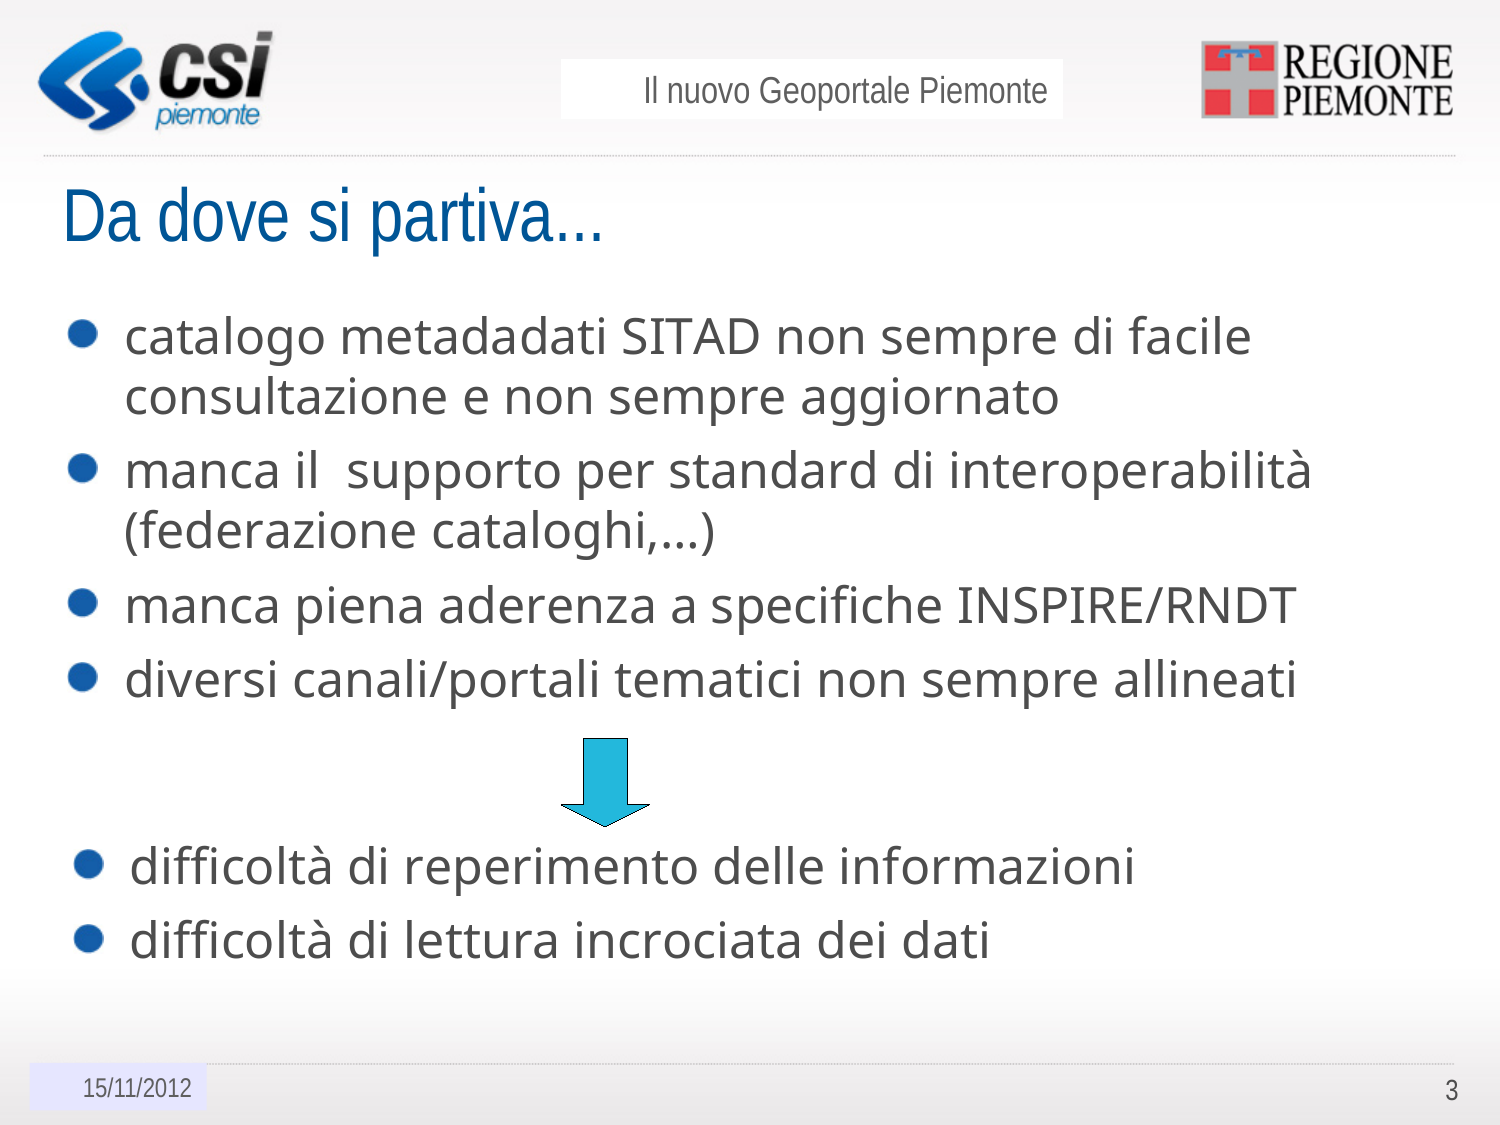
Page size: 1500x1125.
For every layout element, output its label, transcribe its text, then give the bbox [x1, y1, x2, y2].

text_box Il nuovo Geoportale Piemonte [561, 59, 1063, 119]
text_box 15/11/2012 [29, 1062, 207, 1111]
list difficoltà di reperimento delle informazioni difficoltà di lettura incrociata dei dati [59, 826, 1453, 1125]
picture [0, 0, 1500, 1125]
text_box [561, 738, 650, 827]
list catalogo metadadati SITAD non sempre di facile consultazione e non sempre aggiornato manca il supporto per standard di interoperabilità (federazione cataloghi,…) manca piena aderenza a specifiche INSPIRE/RNDT diversi canali/portali tematici non sempre allineati [53, 296, 1447, 949]
title Da dove si partiva... [47, 158, 1447, 370]
